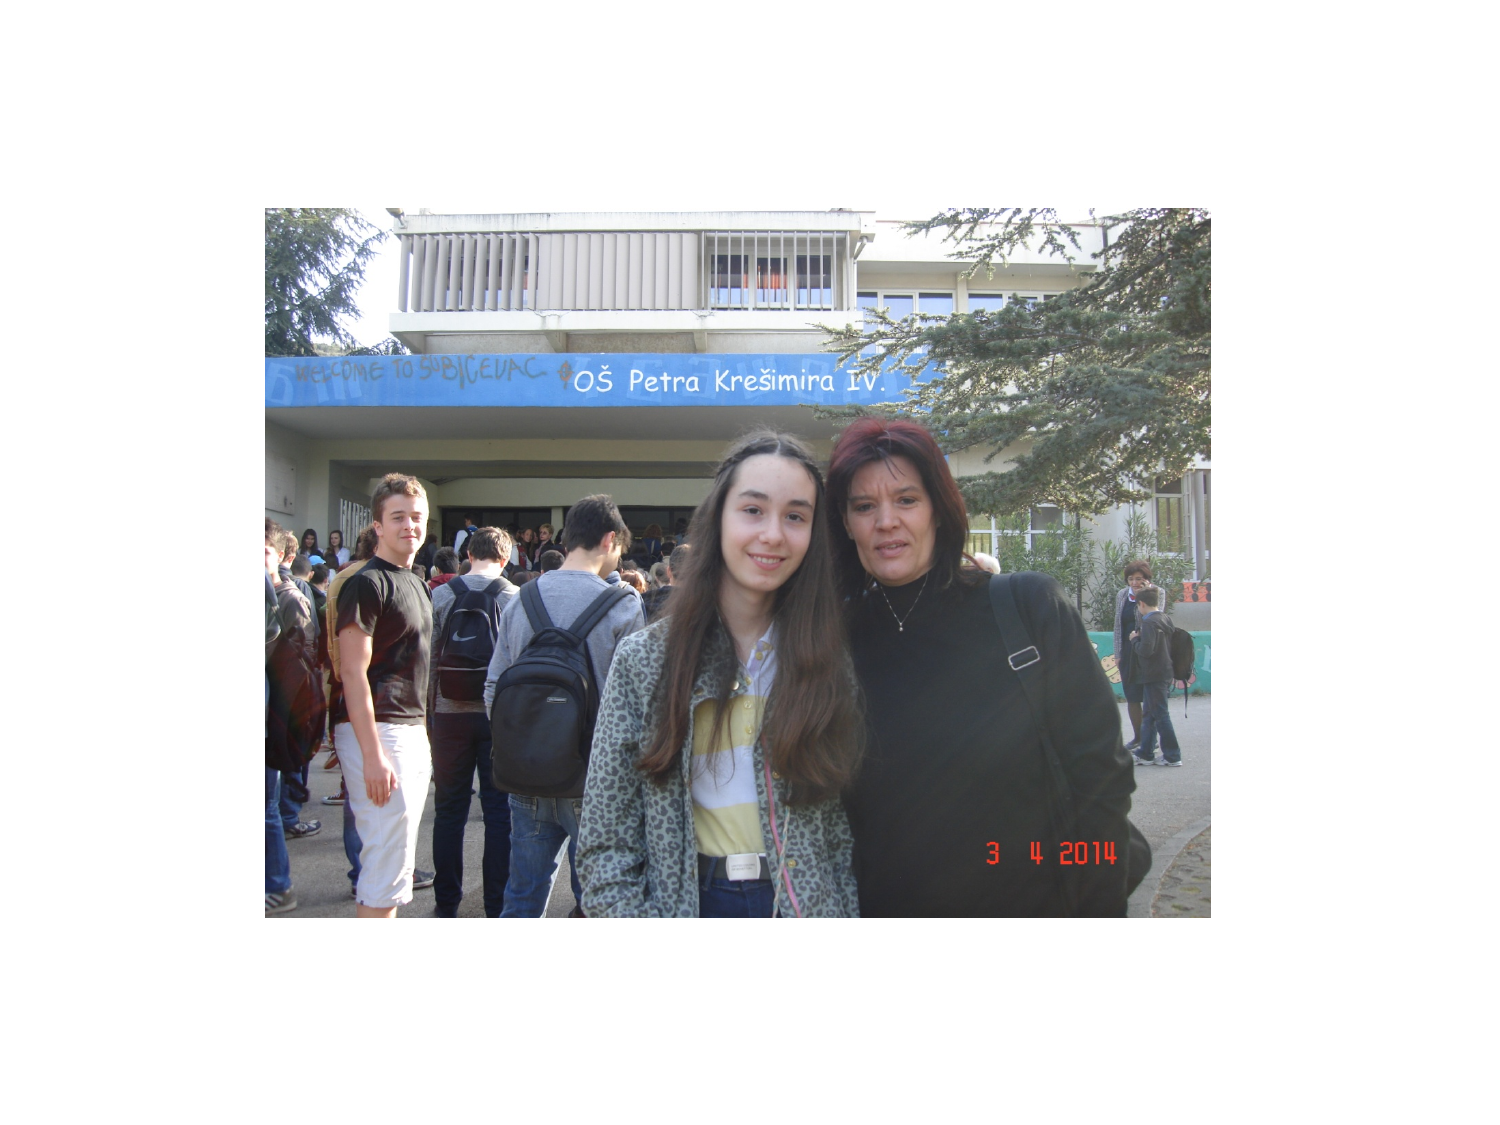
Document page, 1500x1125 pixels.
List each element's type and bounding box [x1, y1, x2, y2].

picture [265, 208, 1211, 918]
